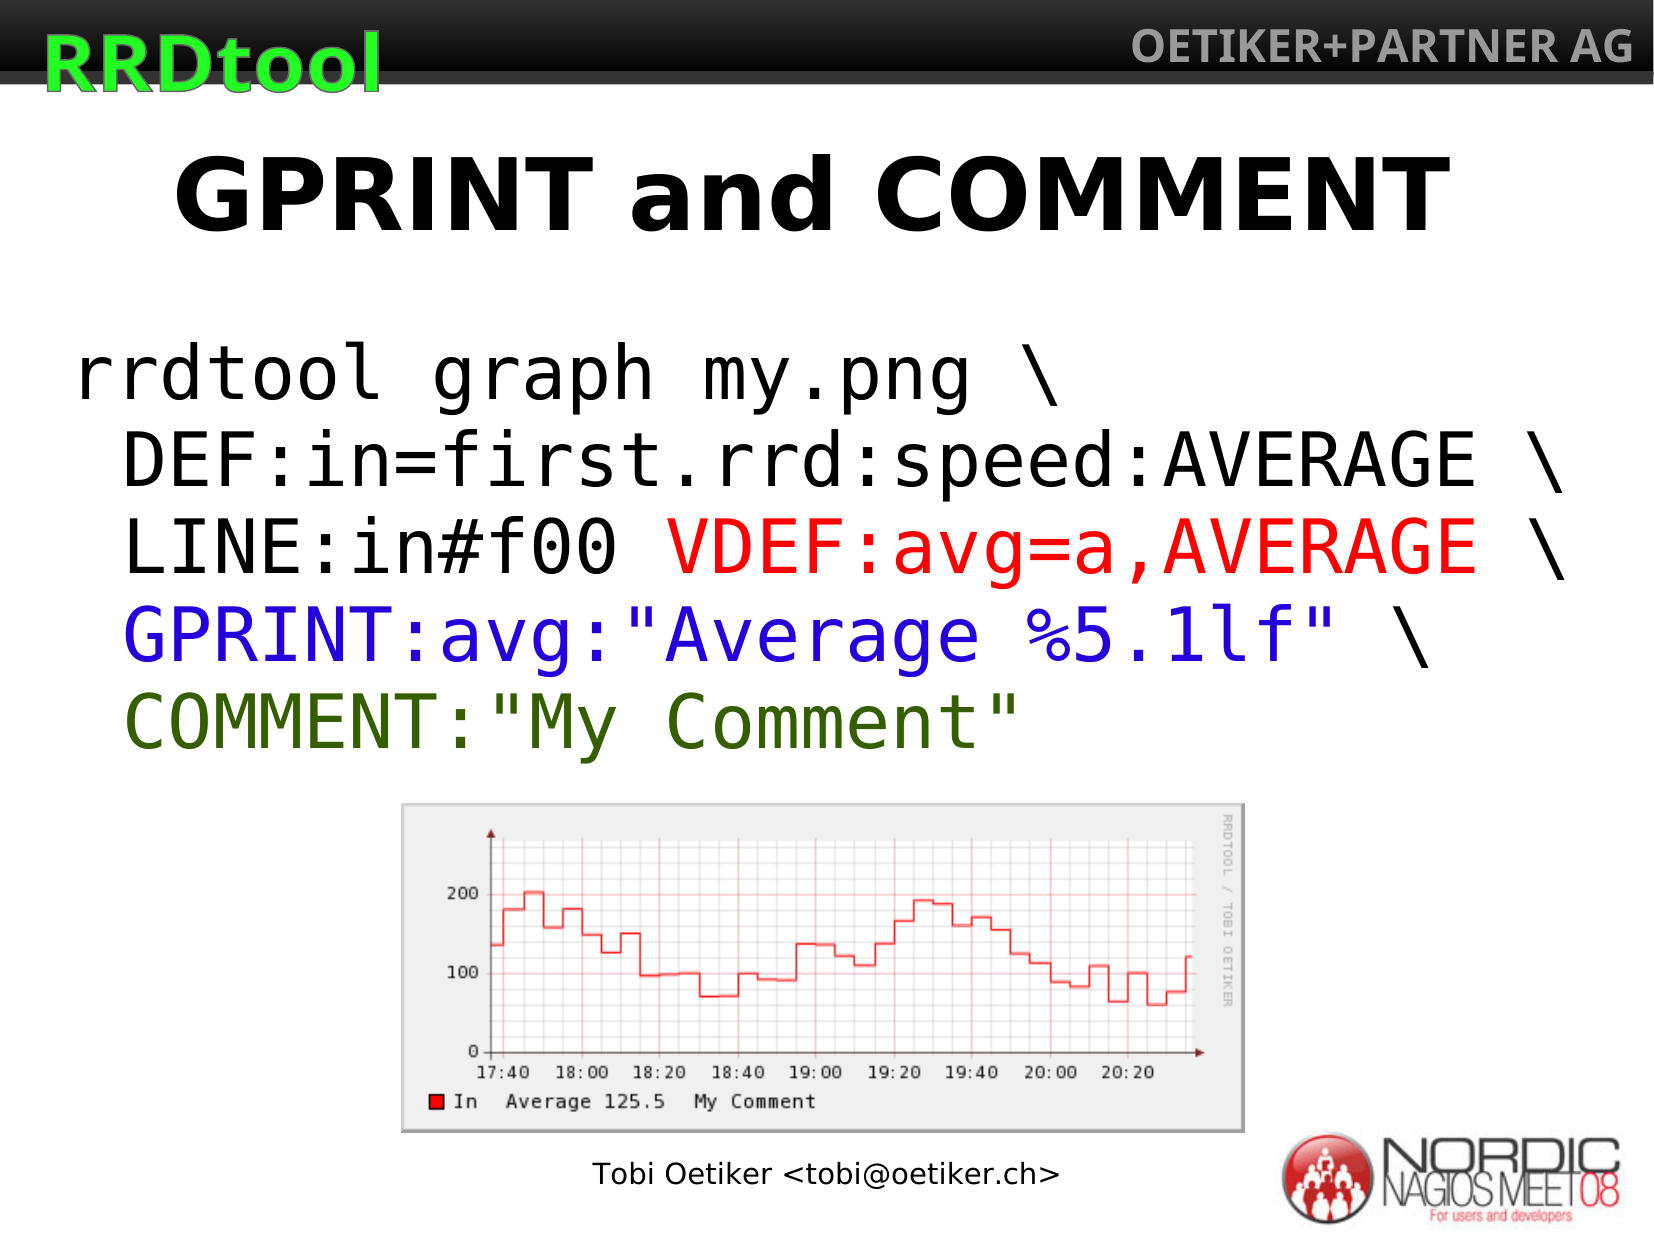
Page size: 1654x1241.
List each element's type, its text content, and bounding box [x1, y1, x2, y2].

list rrdtool graph my.png \ DEF:in=first.rrd:speed:AVERAGE \ LINE:in#f00 VDEF:avg=a,AVERAGE \ GPRINT:avg:"Average %5.1lf" \ COMMENT:"My Comment" [51, 329, 1571, 1099]
picture [401, 803, 1245, 1133]
picture [1262, 1116, 1654, 1241]
title GPRINT and COMMENT [43, 137, 1582, 287]
